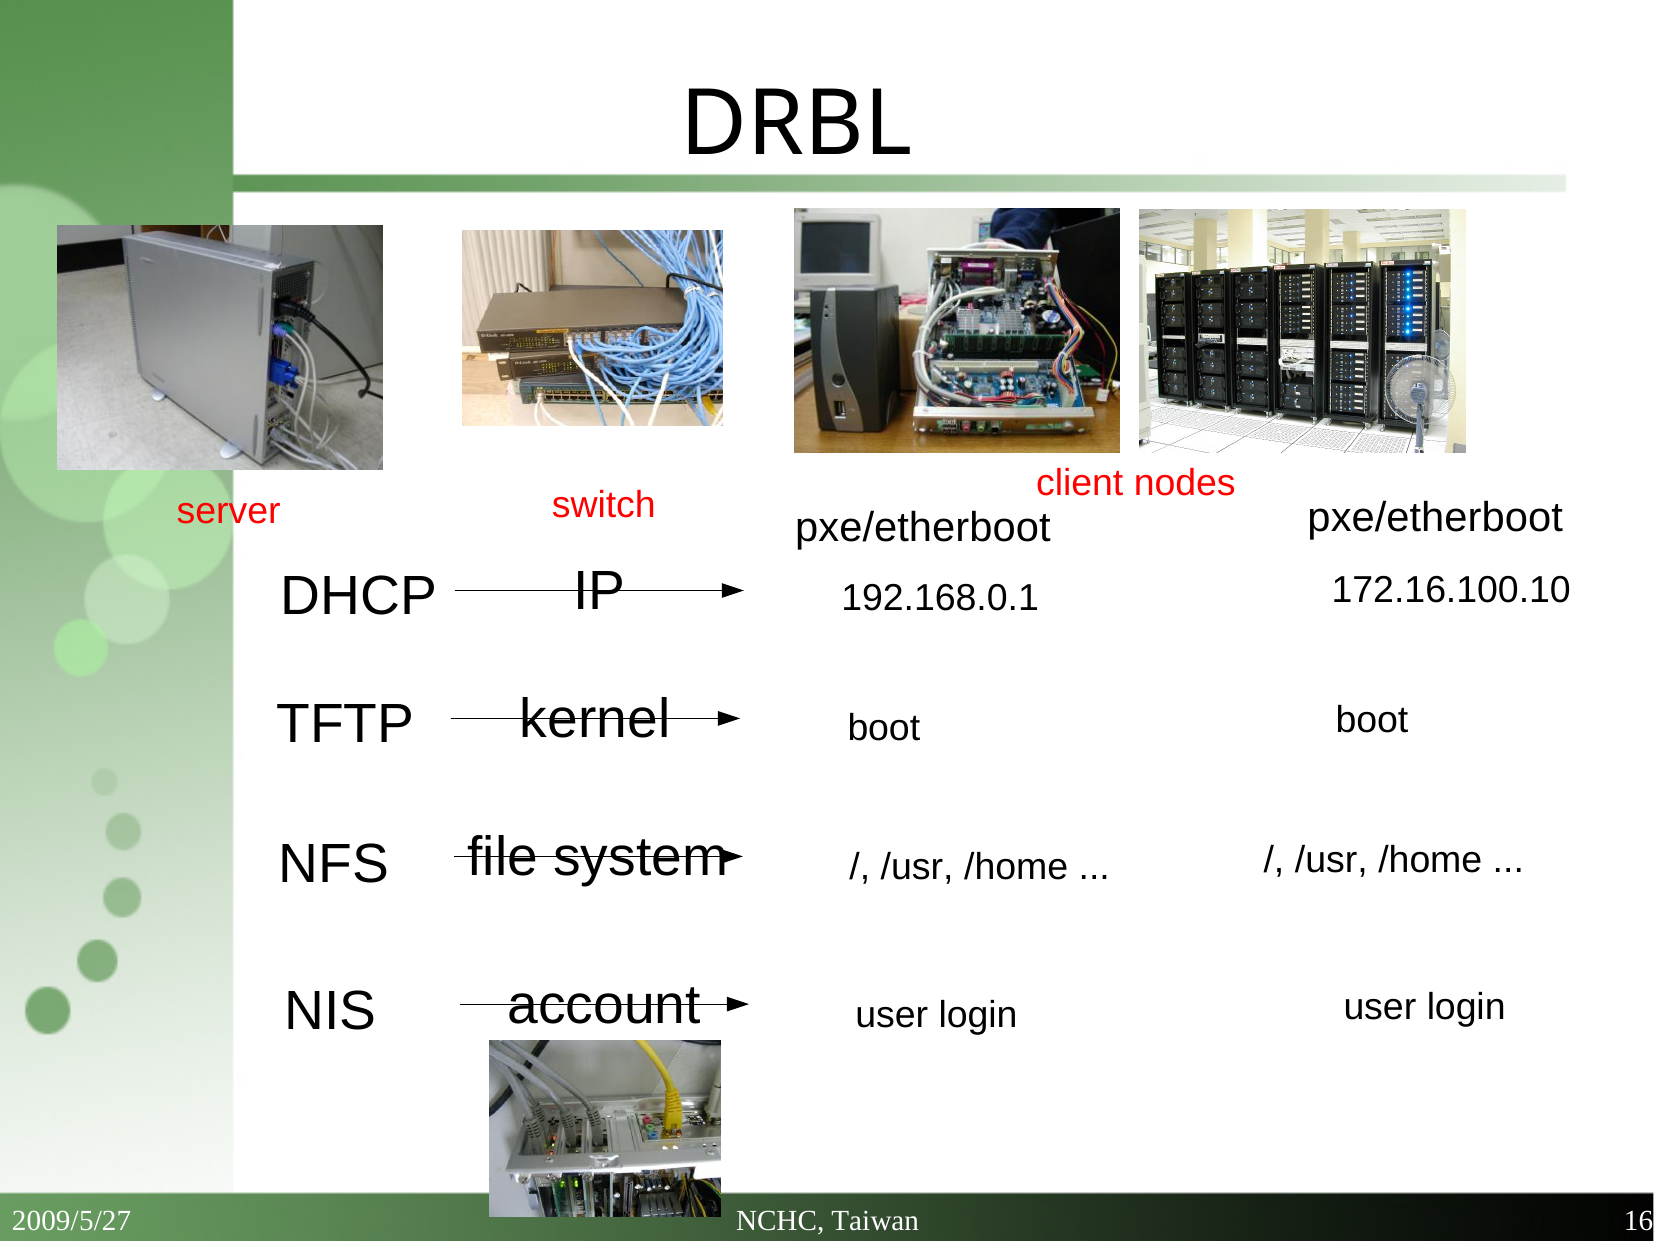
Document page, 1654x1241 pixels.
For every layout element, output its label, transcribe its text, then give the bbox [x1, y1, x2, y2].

text_box user login [840, 986, 1080, 1060]
picture [0, 0, 1654, 1241]
text_box 172.16.100.10 [1316, 561, 1613, 635]
text_box NIS [269, 972, 395, 1066]
text_box pxe/etherboot [780, 496, 1095, 577]
text_box pxe/etherboot [1292, 486, 1607, 567]
text_box TFTP [261, 685, 433, 778]
text_box /, /usr, /home ... [1248, 830, 1654, 905]
text_box boot [1320, 690, 1437, 765]
text_box client nodes [1021, 454, 1275, 529]
text_box user login [1328, 978, 1569, 1053]
text_box switch [537, 475, 684, 550]
text_box 192.168.0.1 [826, 568, 1087, 643]
text_box server [161, 482, 310, 557]
title DRBL [93, 42, 1500, 196]
text_box boot [832, 698, 949, 773]
text_box NFS [263, 824, 407, 918]
text_box DHCP [265, 557, 455, 650]
text_box /, /usr, /home ... [834, 838, 1240, 913]
